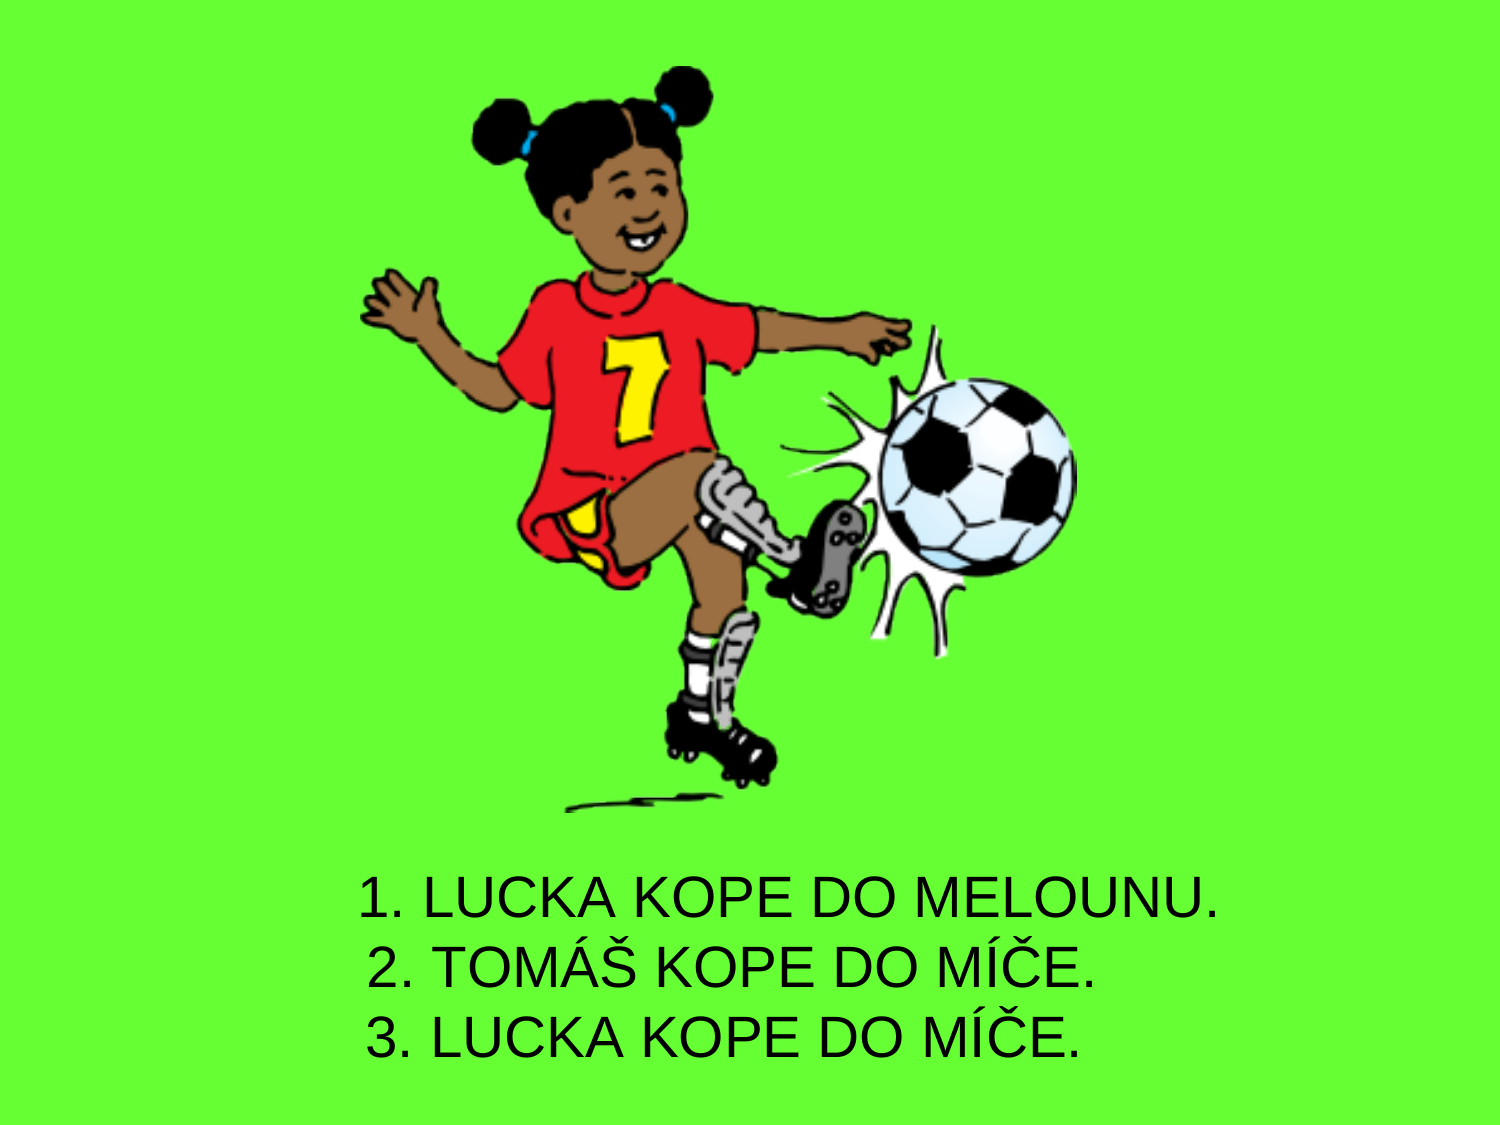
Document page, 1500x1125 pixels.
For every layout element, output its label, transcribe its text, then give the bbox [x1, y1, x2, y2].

picture [360, 66, 1077, 813]
title 1. LUCKA KOPE DO MELOUNU. 2. TOMÁŠ KOPE DO MÍČE. 3. LUCKA KOPE DO MÍČE. [41, 834, 1392, 1094]
